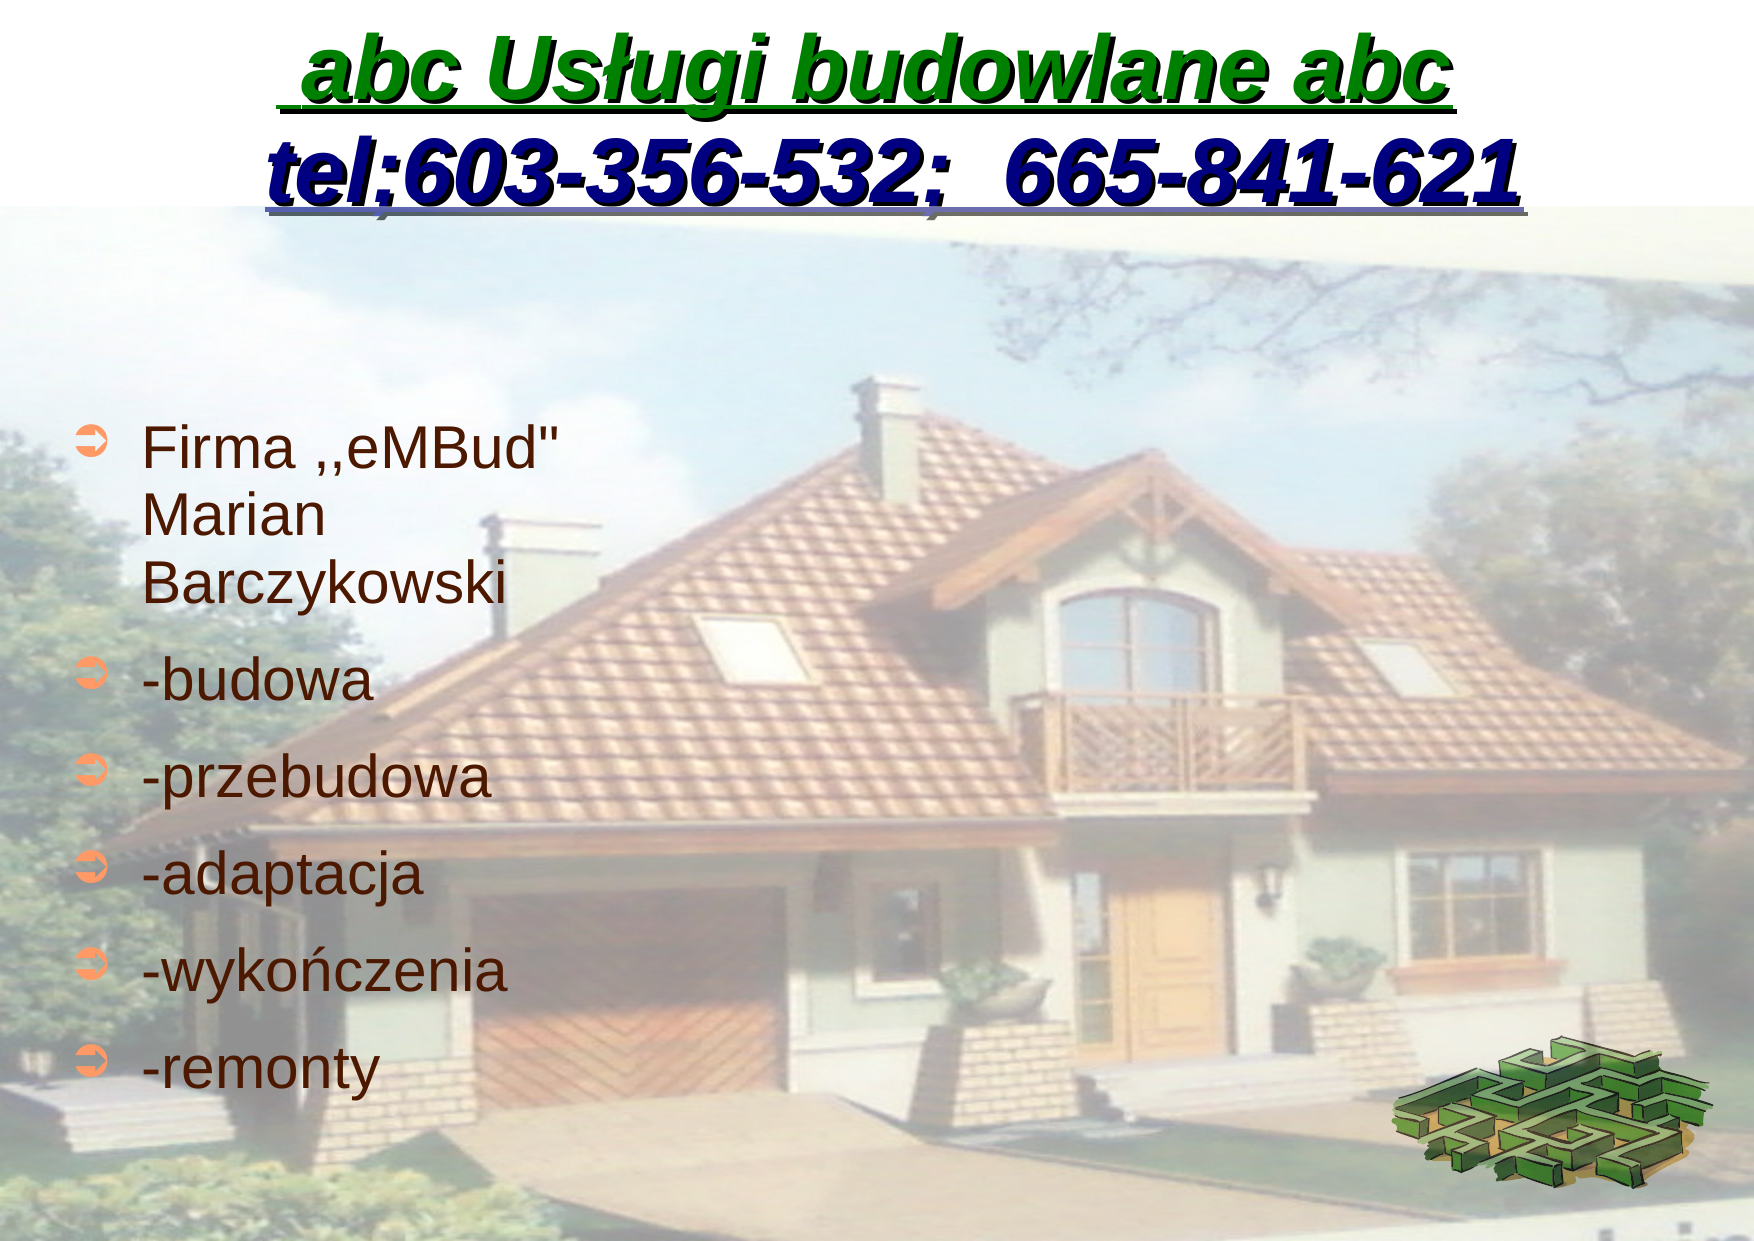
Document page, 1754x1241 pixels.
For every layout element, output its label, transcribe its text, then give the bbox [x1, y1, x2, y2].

picture [0, 206, 1754, 1241]
list Firma ,,eMBud" Marian Barczykowski -budowa -przebudowa -adaptacja -wykończenia -remonty [59, 413, 562, 1100]
title abc Usługi budowlane abc tel;603-356-532; 665-841-621 [170, 16, 1559, 206]
